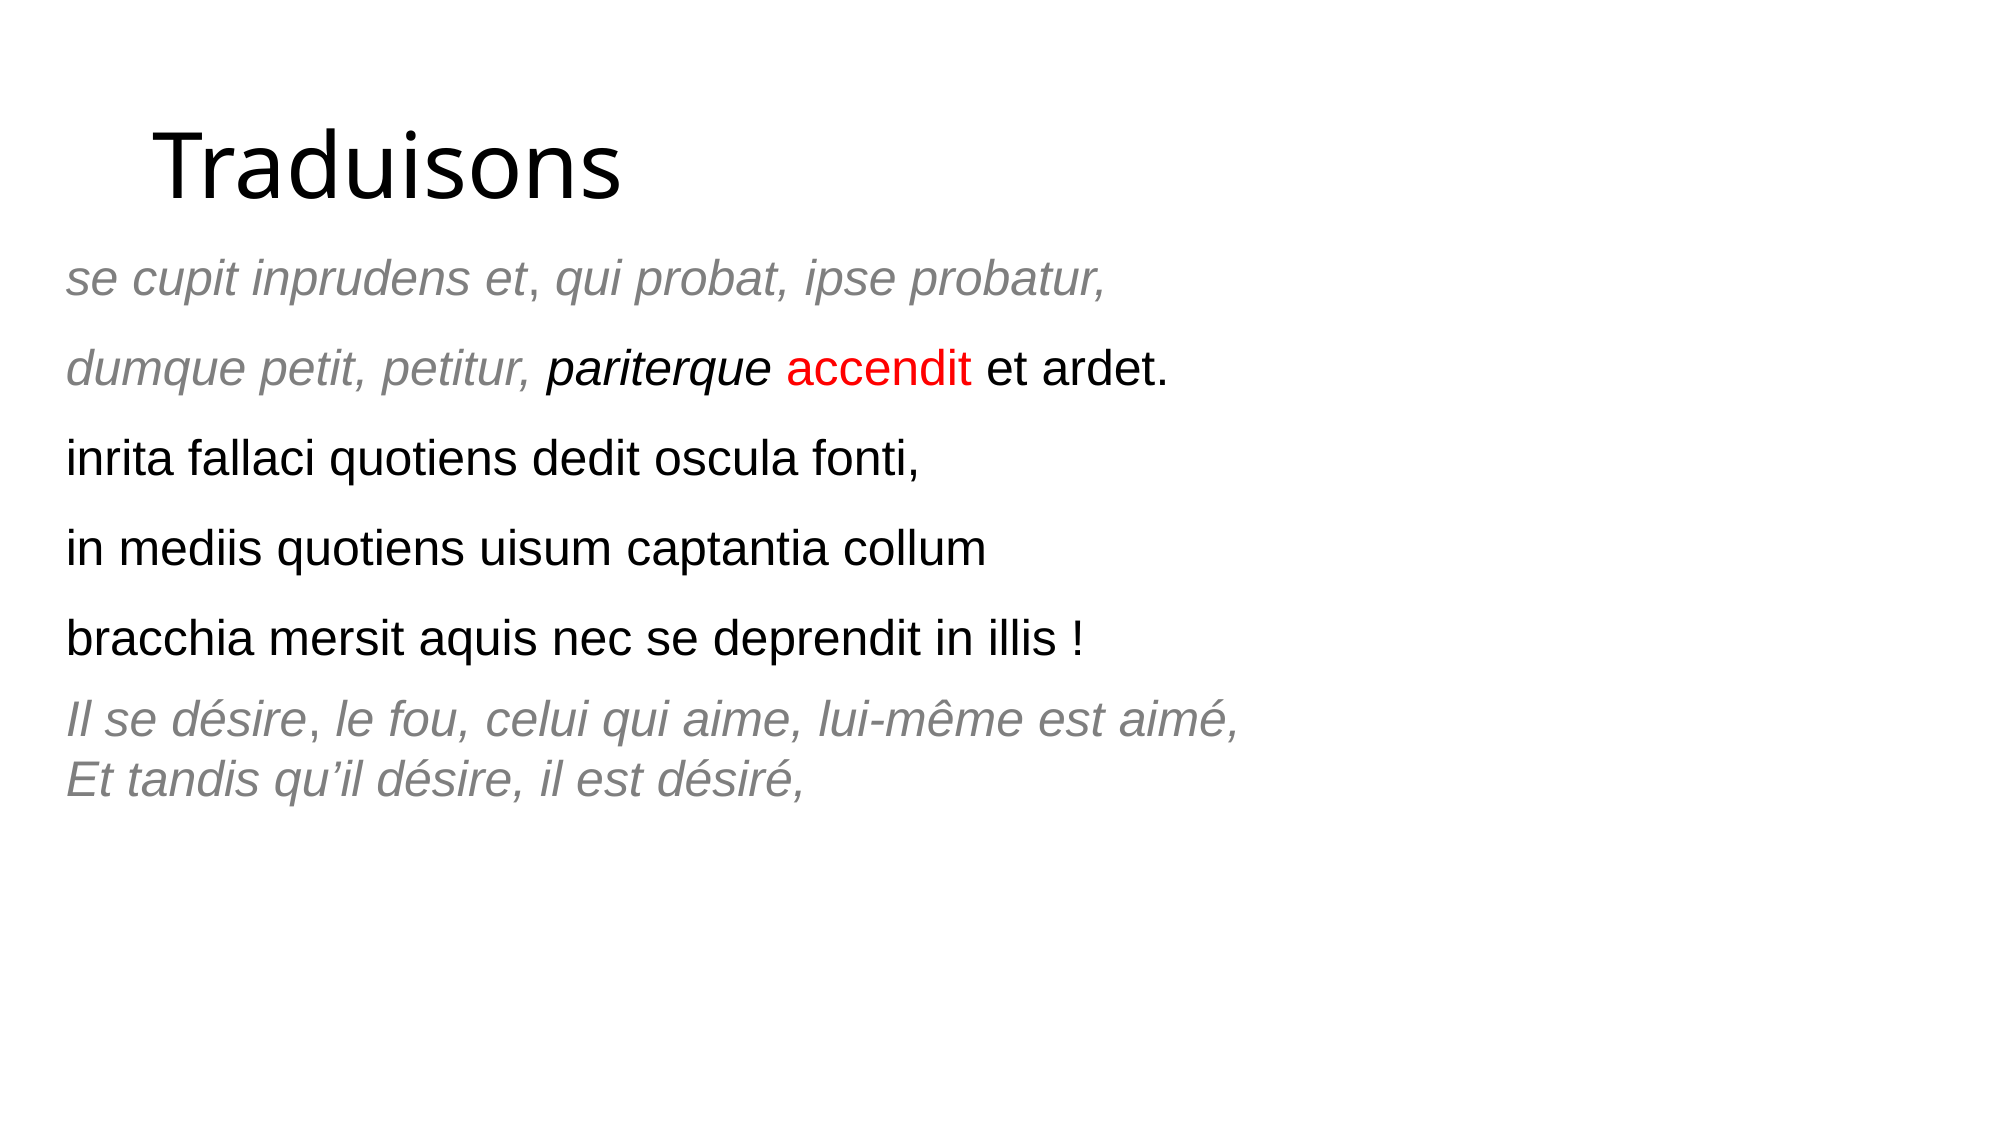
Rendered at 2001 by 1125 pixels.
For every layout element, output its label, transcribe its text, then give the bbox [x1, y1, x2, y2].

list se cupit inprudens et, qui probat, ipse probatur, dumque petit, petitur, pariterque accendit et ardet. inrita fallaci quotiens dedit oscula fonti, in mediis quotiens uisum captantia collum bracchia mersit aquis nec se deprendit in illis ! Il se désire, le fou, celui qui aime, lui-même est aimé, Et tandis qu’il désire, il est désiré, [50, 207, 2000, 1083]
title Traduisons [137, 59, 1863, 207]
